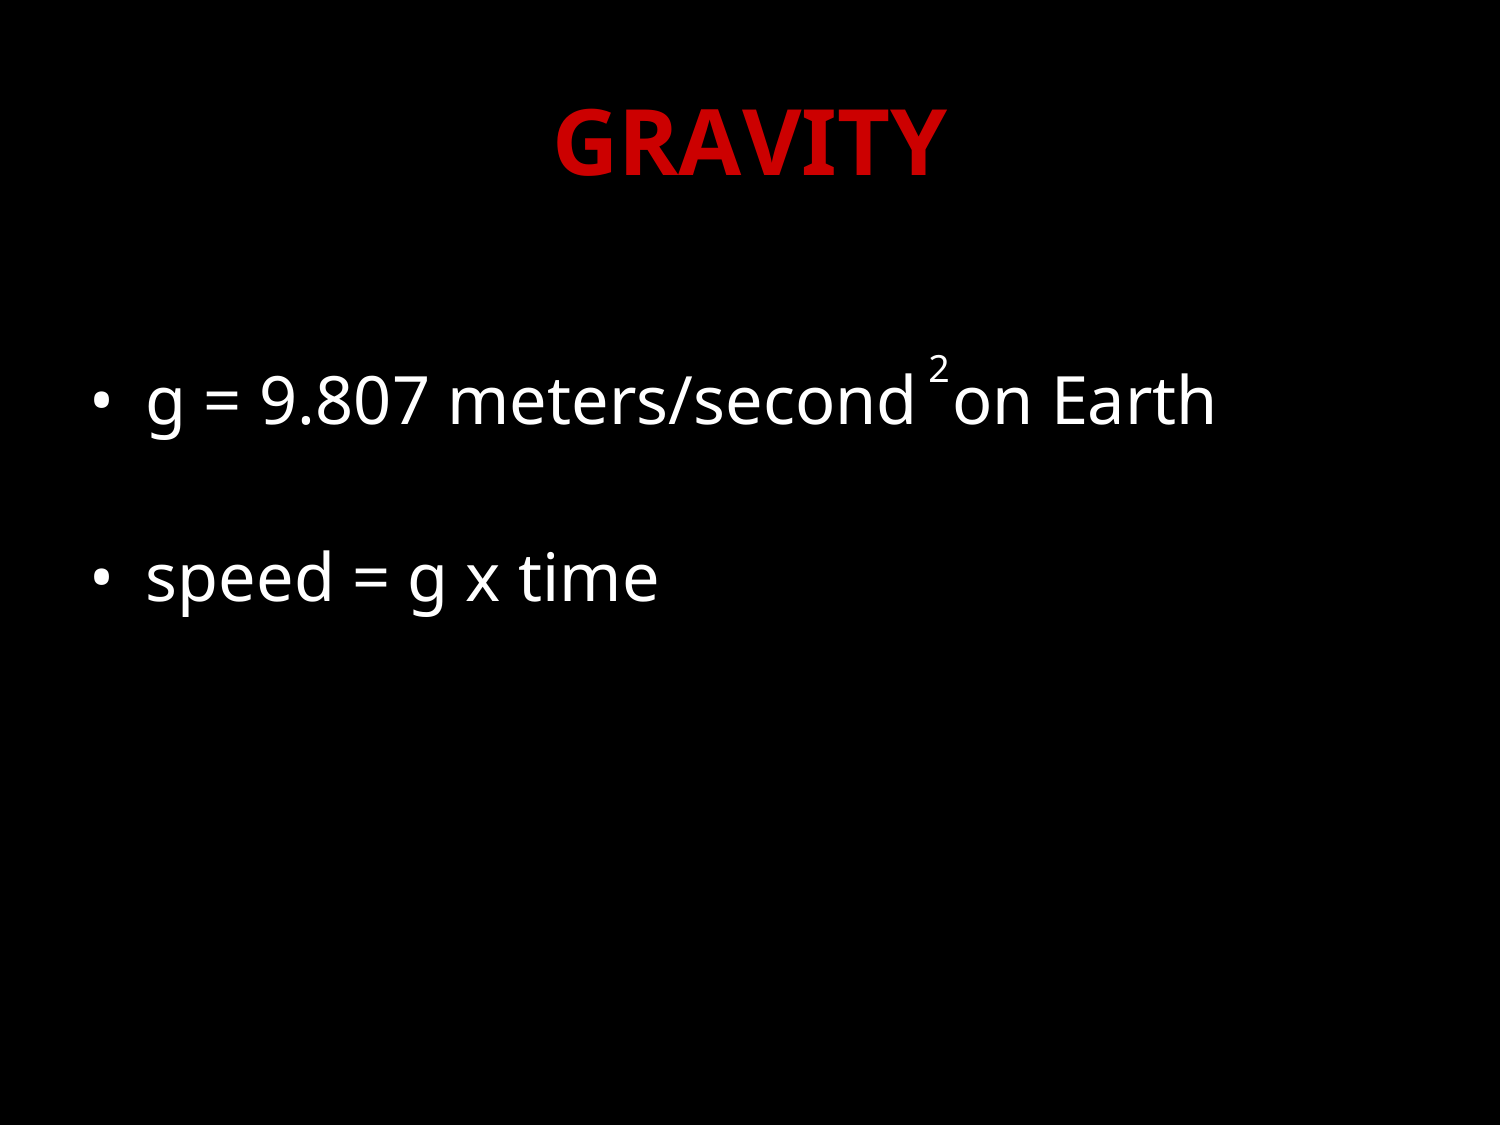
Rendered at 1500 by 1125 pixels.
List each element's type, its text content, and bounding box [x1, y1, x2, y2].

text_box 2 [913, 337, 965, 398]
text_box g = 9.807 meters/second on Earth speed = g x time [75, 262, 1426, 1005]
text_box GRAVITY [75, 45, 1426, 233]
